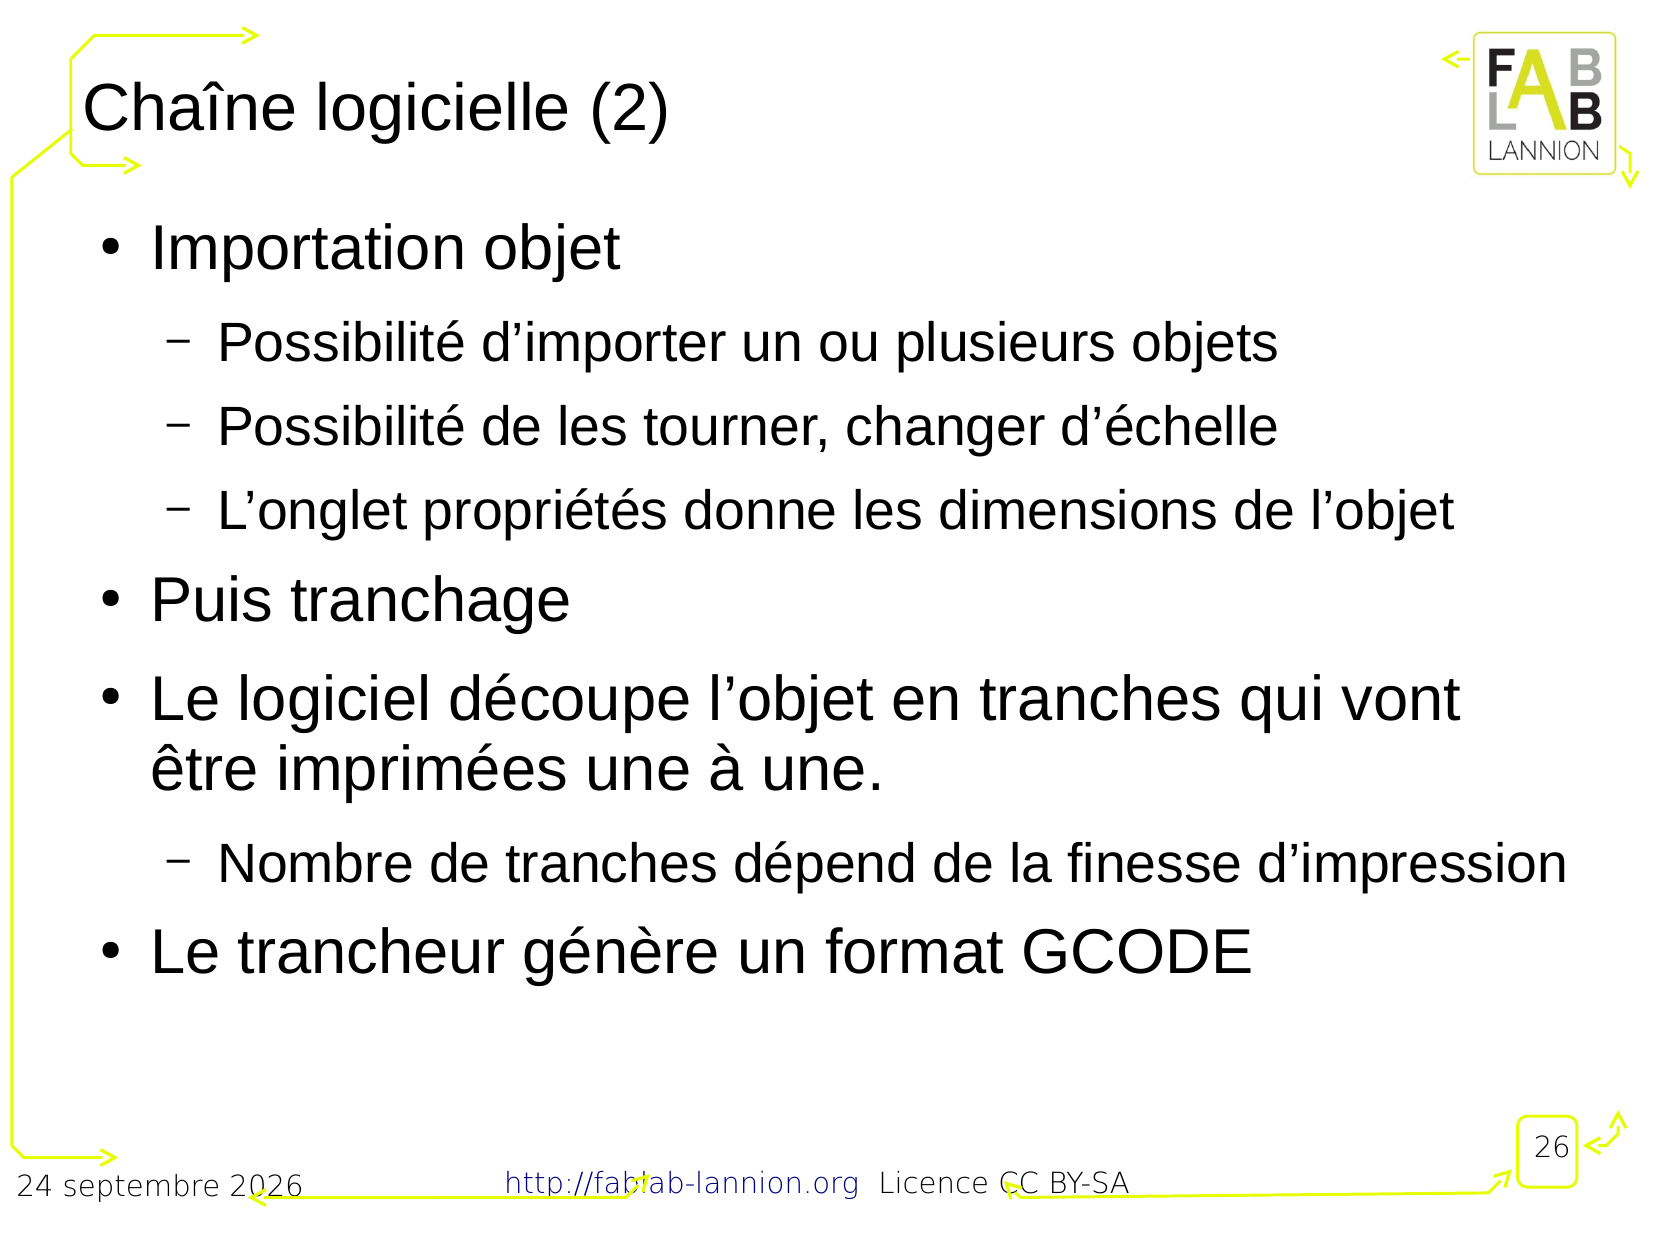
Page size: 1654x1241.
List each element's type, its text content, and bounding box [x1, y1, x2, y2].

list Importation objet Possibilité d’importer un ou plusieurs objets Possibilité de les tourner, changer d’échelle L’onglet propriétés donne les dimensions de l’objet Puis tranchage Le logiciel découpe l’objet en tranches qui vont être imprimées une à une. Nombre de tranches dépend de la finesse d’impression Le trancheur génère un format GCODE [82, 212, 1571, 1010]
picture [1470, 29, 1619, 178]
title Chaîne logicielle (2) [82, 49, 1441, 166]
